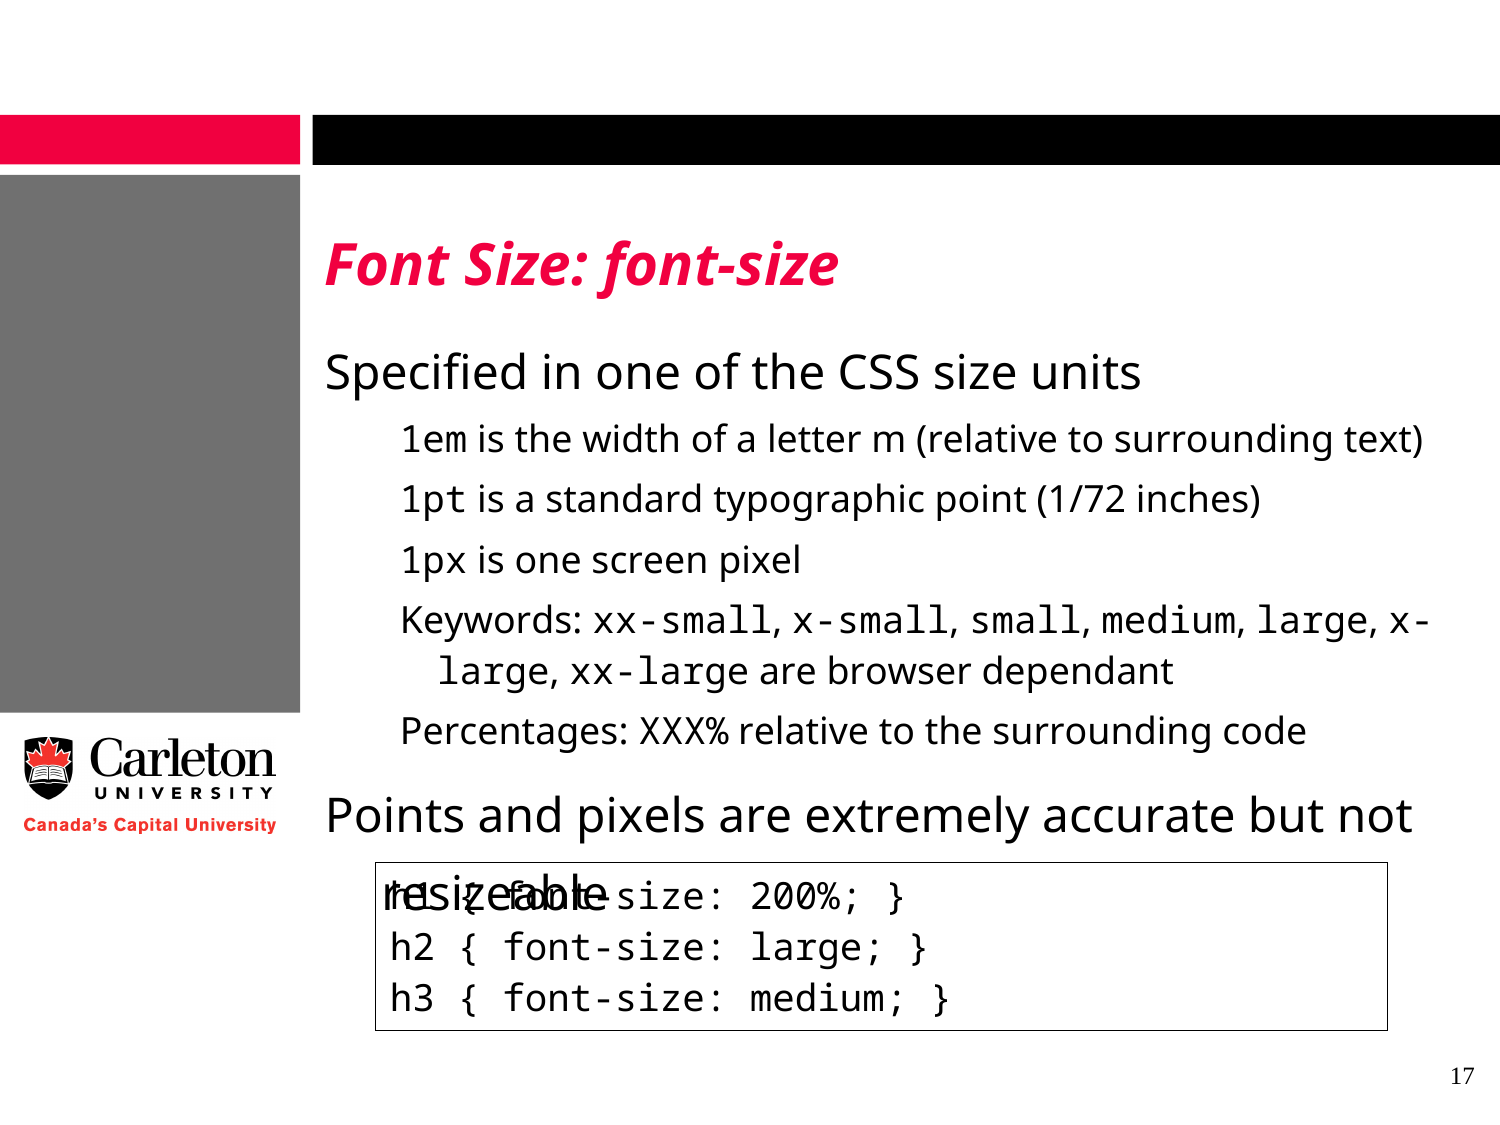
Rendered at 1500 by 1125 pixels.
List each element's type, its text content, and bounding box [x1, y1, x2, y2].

picture [24, 737, 276, 834]
title Font Size: font-size [324, 194, 1450, 324]
list Specified in one of the CSS size units 1em is the width of a letter m (relative to surrounding text) 1pt is a standard typographic point (1/72 inches) 1px is one screen pixel Keywords: xx-small, x-small, small, medium, large, x-large, xx-large are browser dependant Percentages: XXX% relative to the surrounding code Points and pixels are extremely accurate but not resizeable [324, 324, 1450, 1036]
text_box h1 { font-size: 200%; } h2 { font-size: large; } h3 { font-size: medium; } [375, 862, 1388, 1014]
